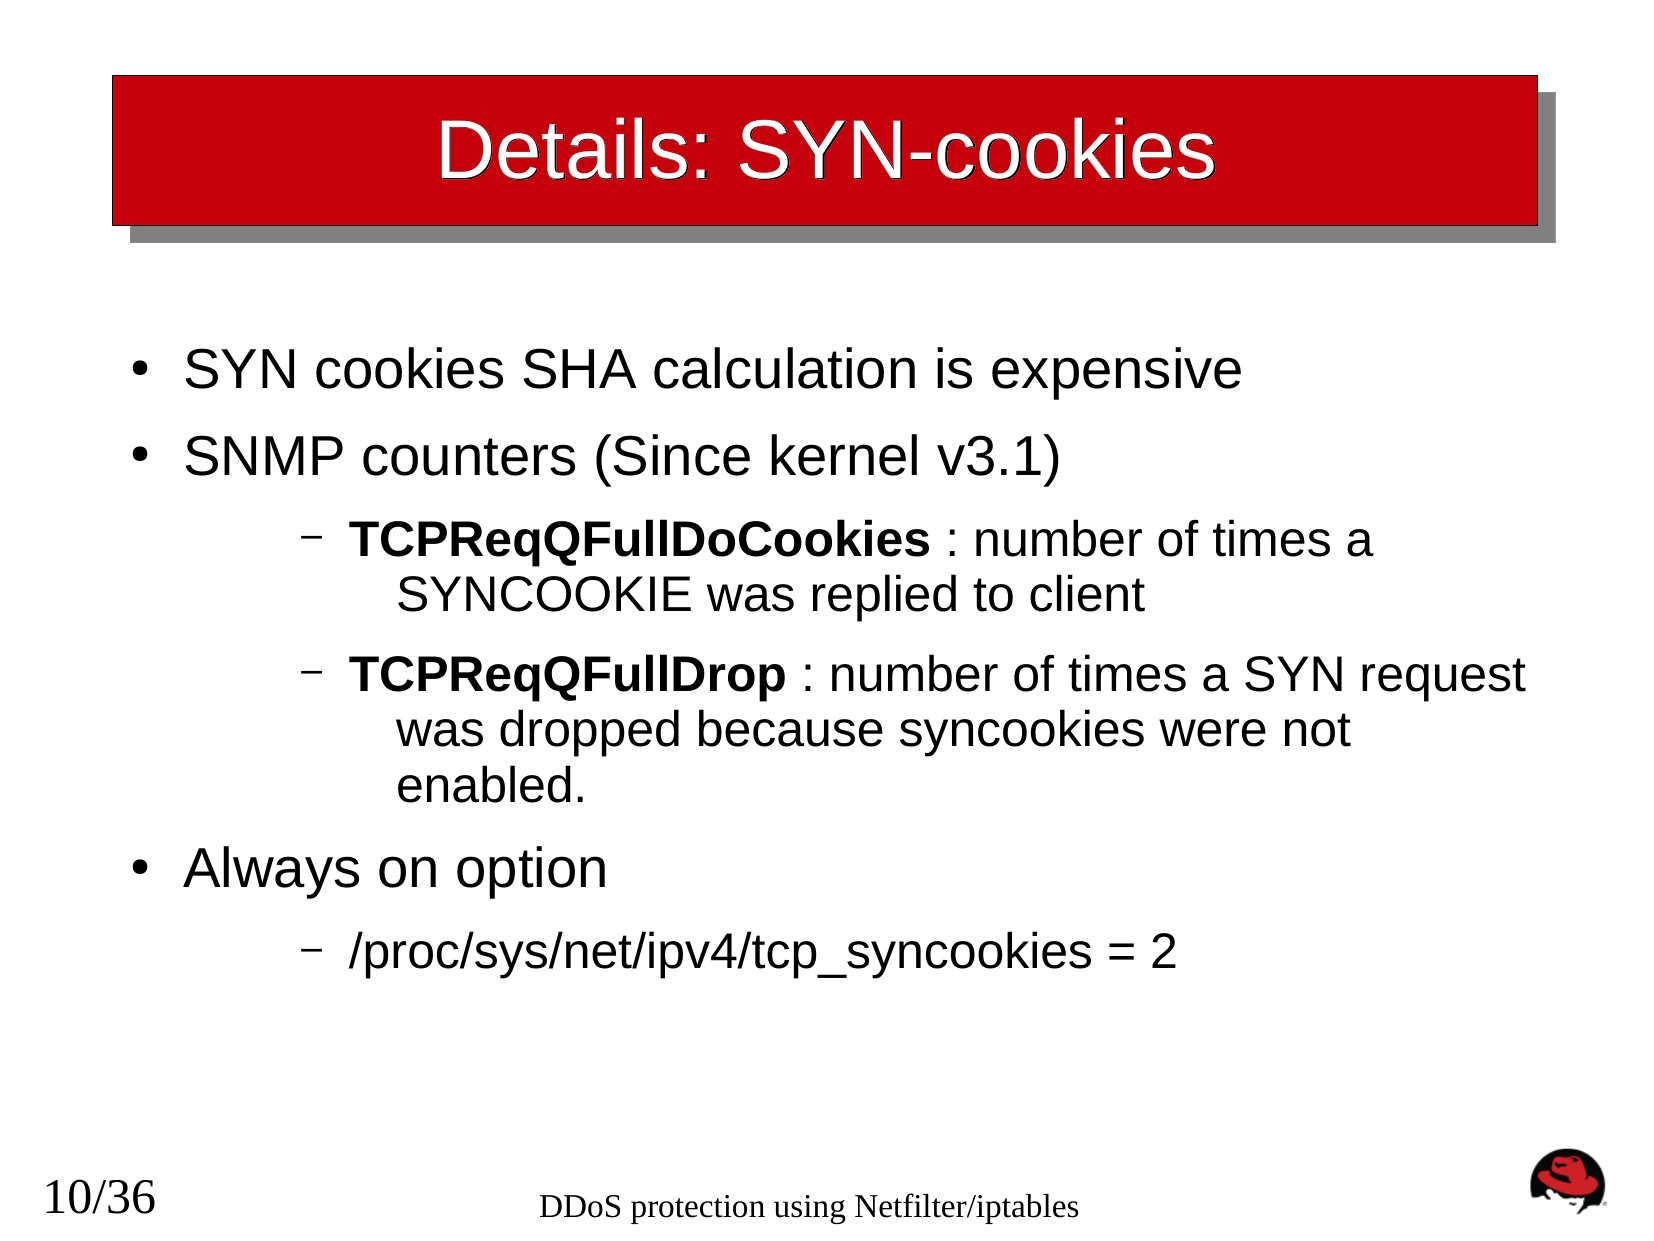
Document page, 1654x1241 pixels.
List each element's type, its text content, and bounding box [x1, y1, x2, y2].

title Details: SYN-cookies [116, 75, 1538, 226]
picture [1529, 1146, 1613, 1224]
list SYN cookies SHA calculation is expensive SNMP counters (Since kernel v3.1) TCPReqQFullDoCookies : number of times a SYNCOOKIE was replied to client TCPReqQFullDrop : number of times a SYN request was dropped because syncookies were not enabled. Always on option /proc/sys/net/ipv4/tcp_syncookies = 2 [112, 337, 1538, 1126]
